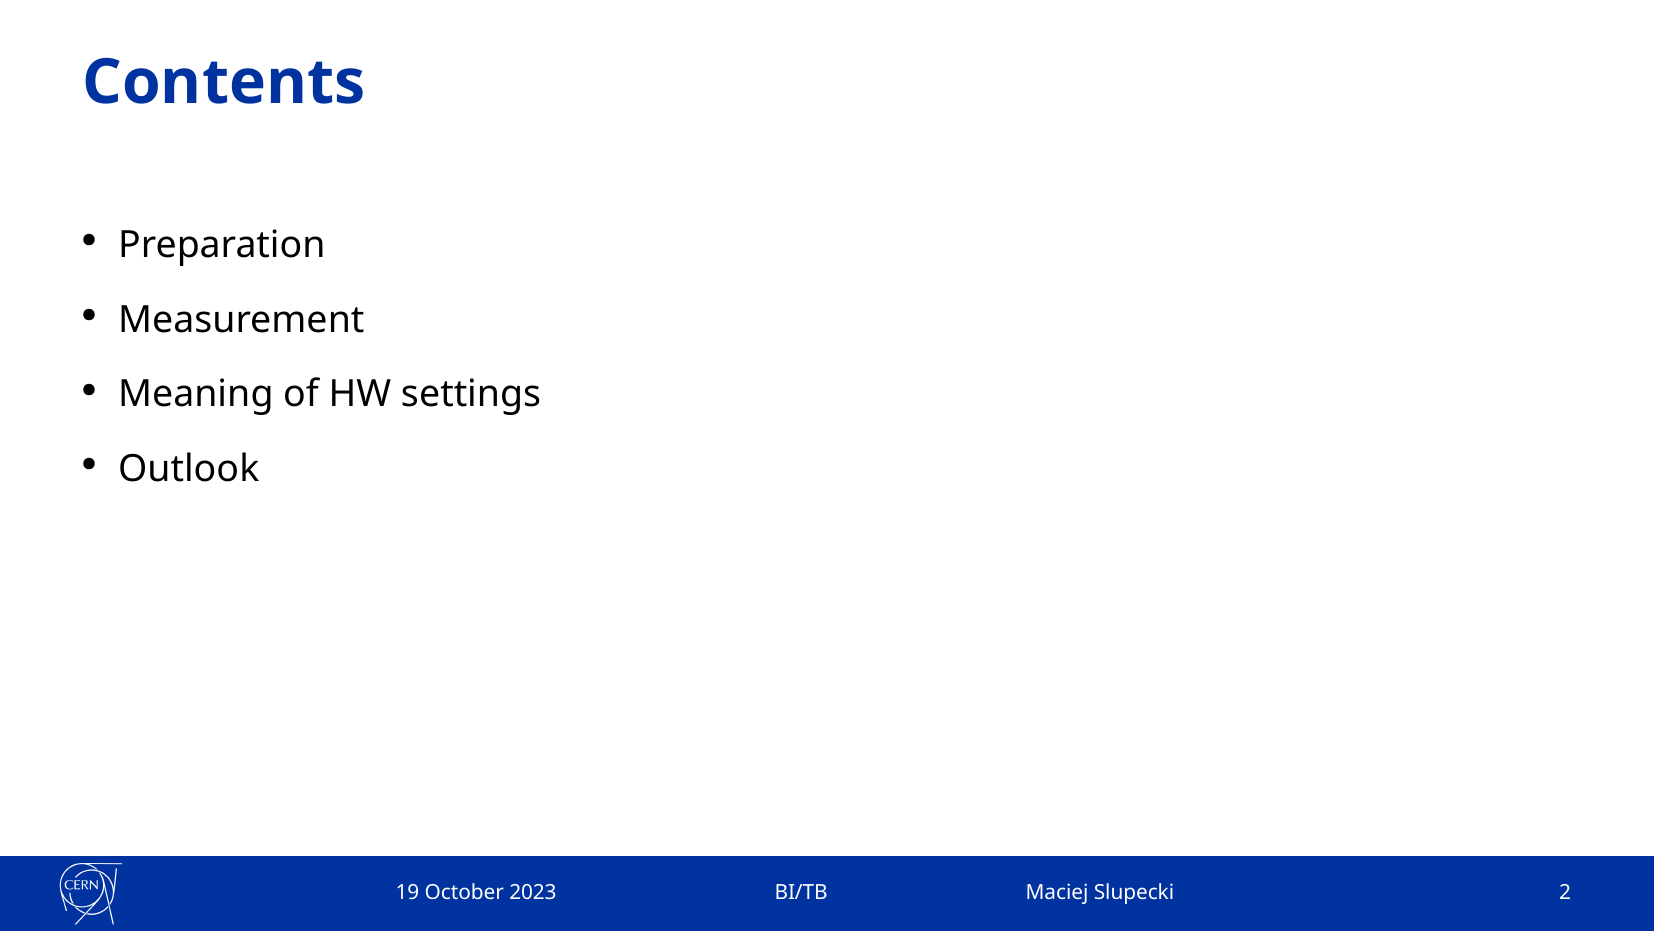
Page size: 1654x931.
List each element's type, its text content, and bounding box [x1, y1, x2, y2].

list Preparation Measurement Meaning of HW settings Outlook [82, 217, 1571, 827]
title Contents [82, 37, 1571, 193]
picture [56, 859, 127, 928]
